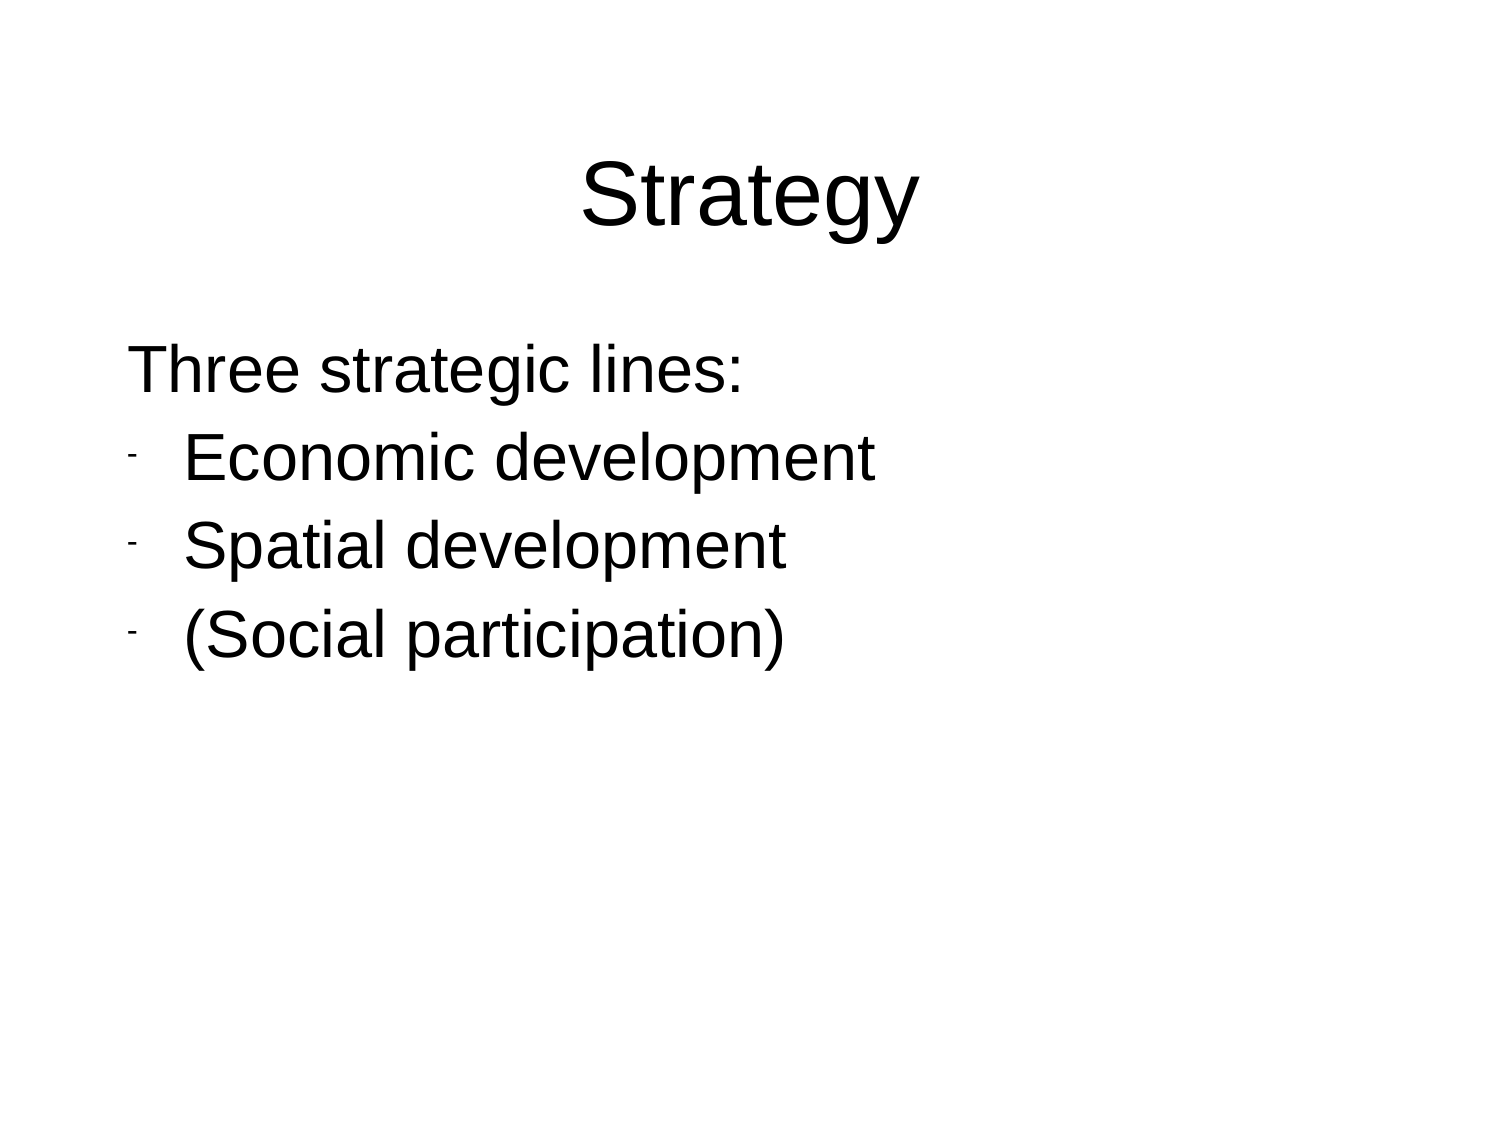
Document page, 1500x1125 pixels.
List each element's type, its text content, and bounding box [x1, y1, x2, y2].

list Three strategic lines: Economic development Spatial development (Social participation) [112, 324, 1388, 1000]
title Strategy [112, 99, 1388, 288]
